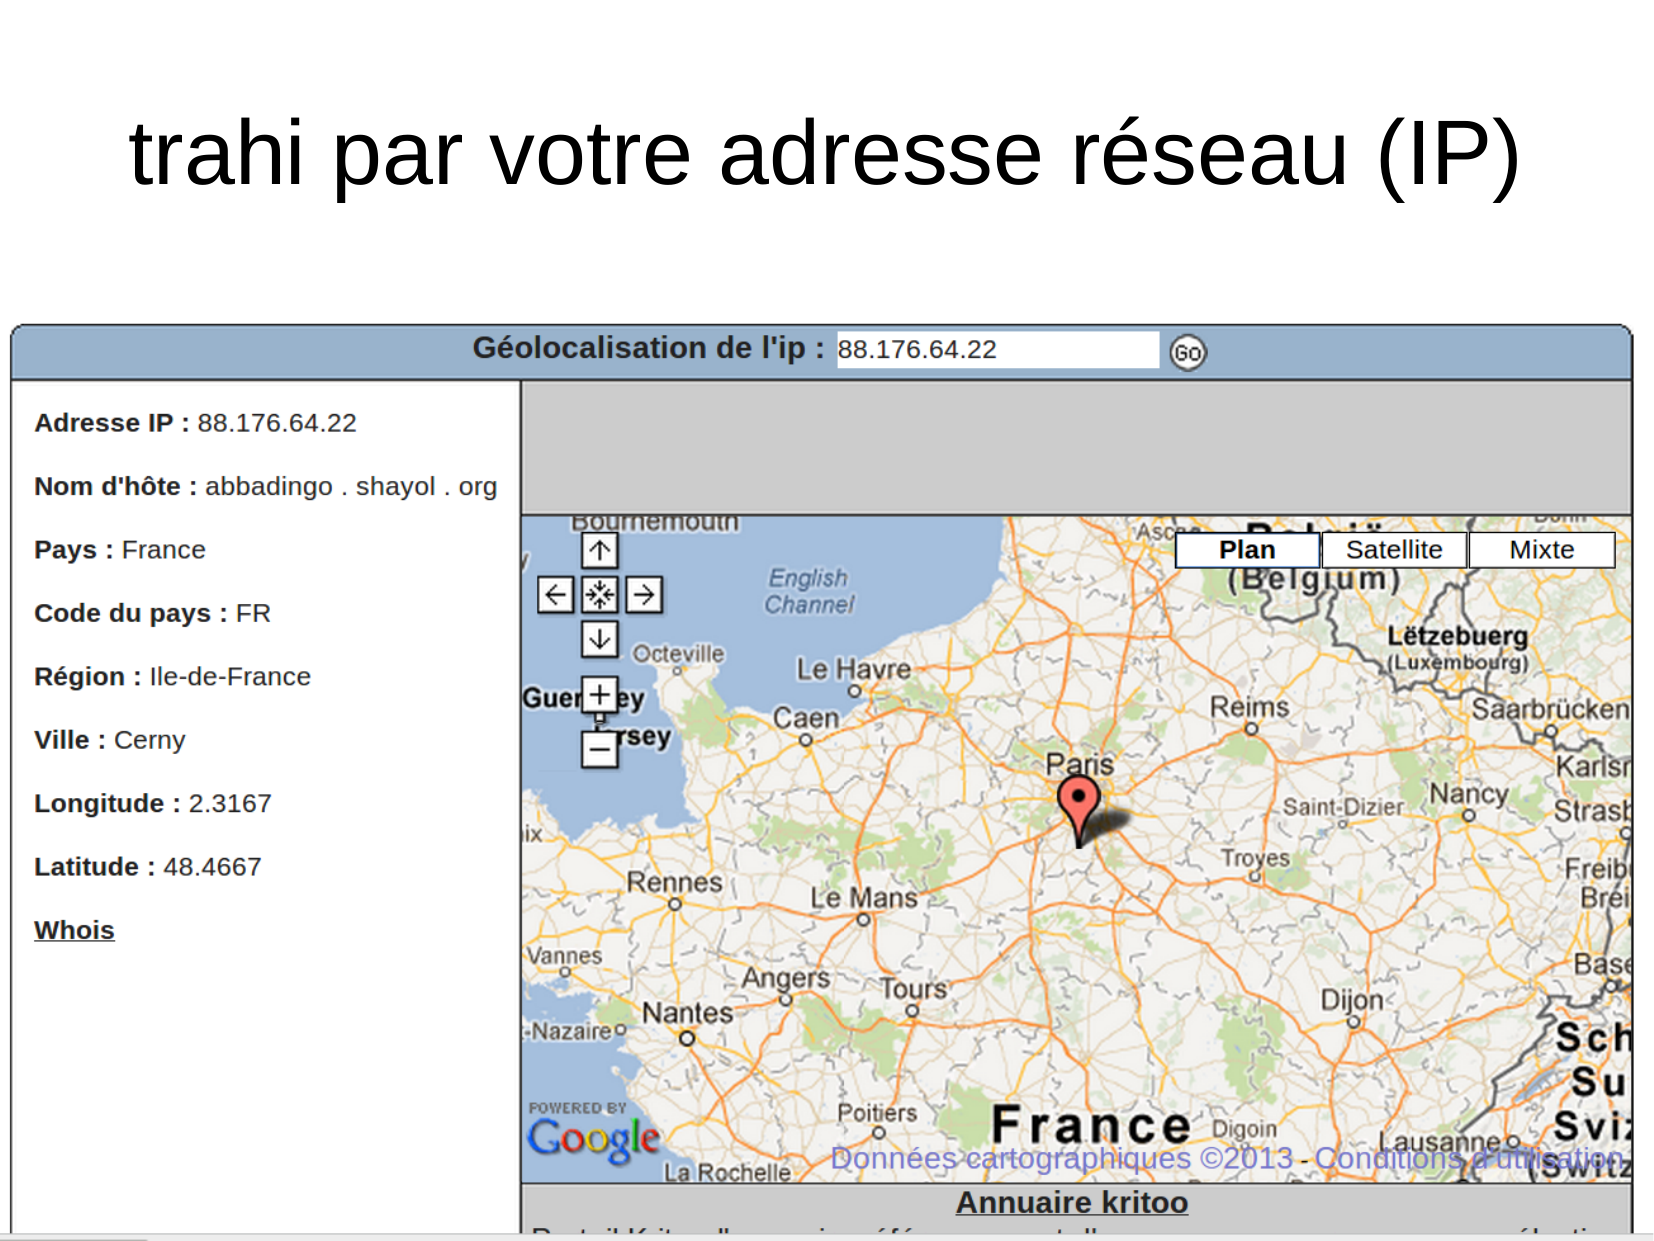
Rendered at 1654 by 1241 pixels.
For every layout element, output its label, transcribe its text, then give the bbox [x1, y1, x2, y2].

picture [0, 310, 1654, 1241]
title trahi par votre adresse réseau (IP) [82, 49, 1571, 257]
